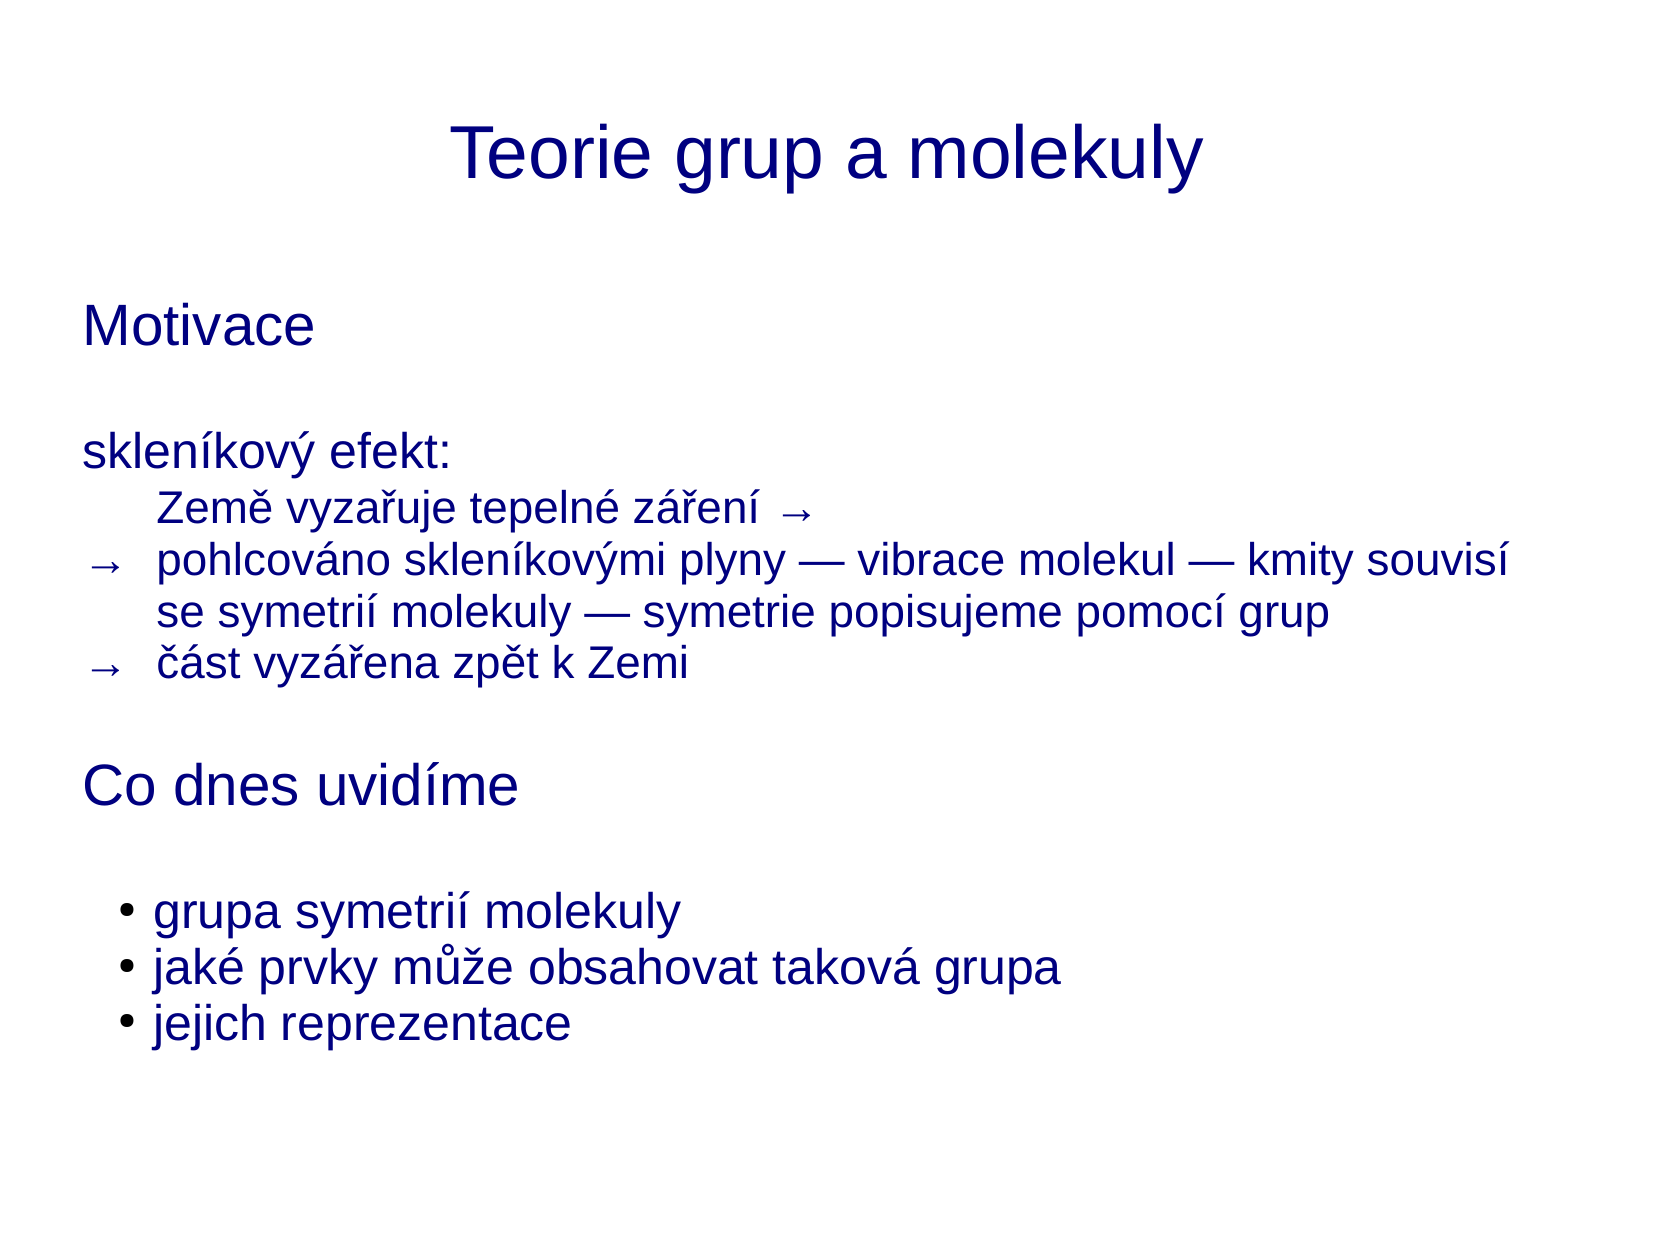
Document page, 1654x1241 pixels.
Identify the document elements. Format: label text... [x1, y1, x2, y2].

subtitle Motivace skleníkový efekt: Země vyzařuje tepelné záření → → pohlcováno skleníkovými plyny ― vibrace molekul ― kmity souvisí se symetrií molekuly ― symetrie popisujeme pomocí grup → část vyzářena zpět k Zemi Co dnes uvidíme grupa symetrií molekuly jaké prvky může obsahovat taková grupa jejich reprezentace [82, 293, 1571, 1106]
title Teorie grup a molekuly [82, 56, 1571, 250]
